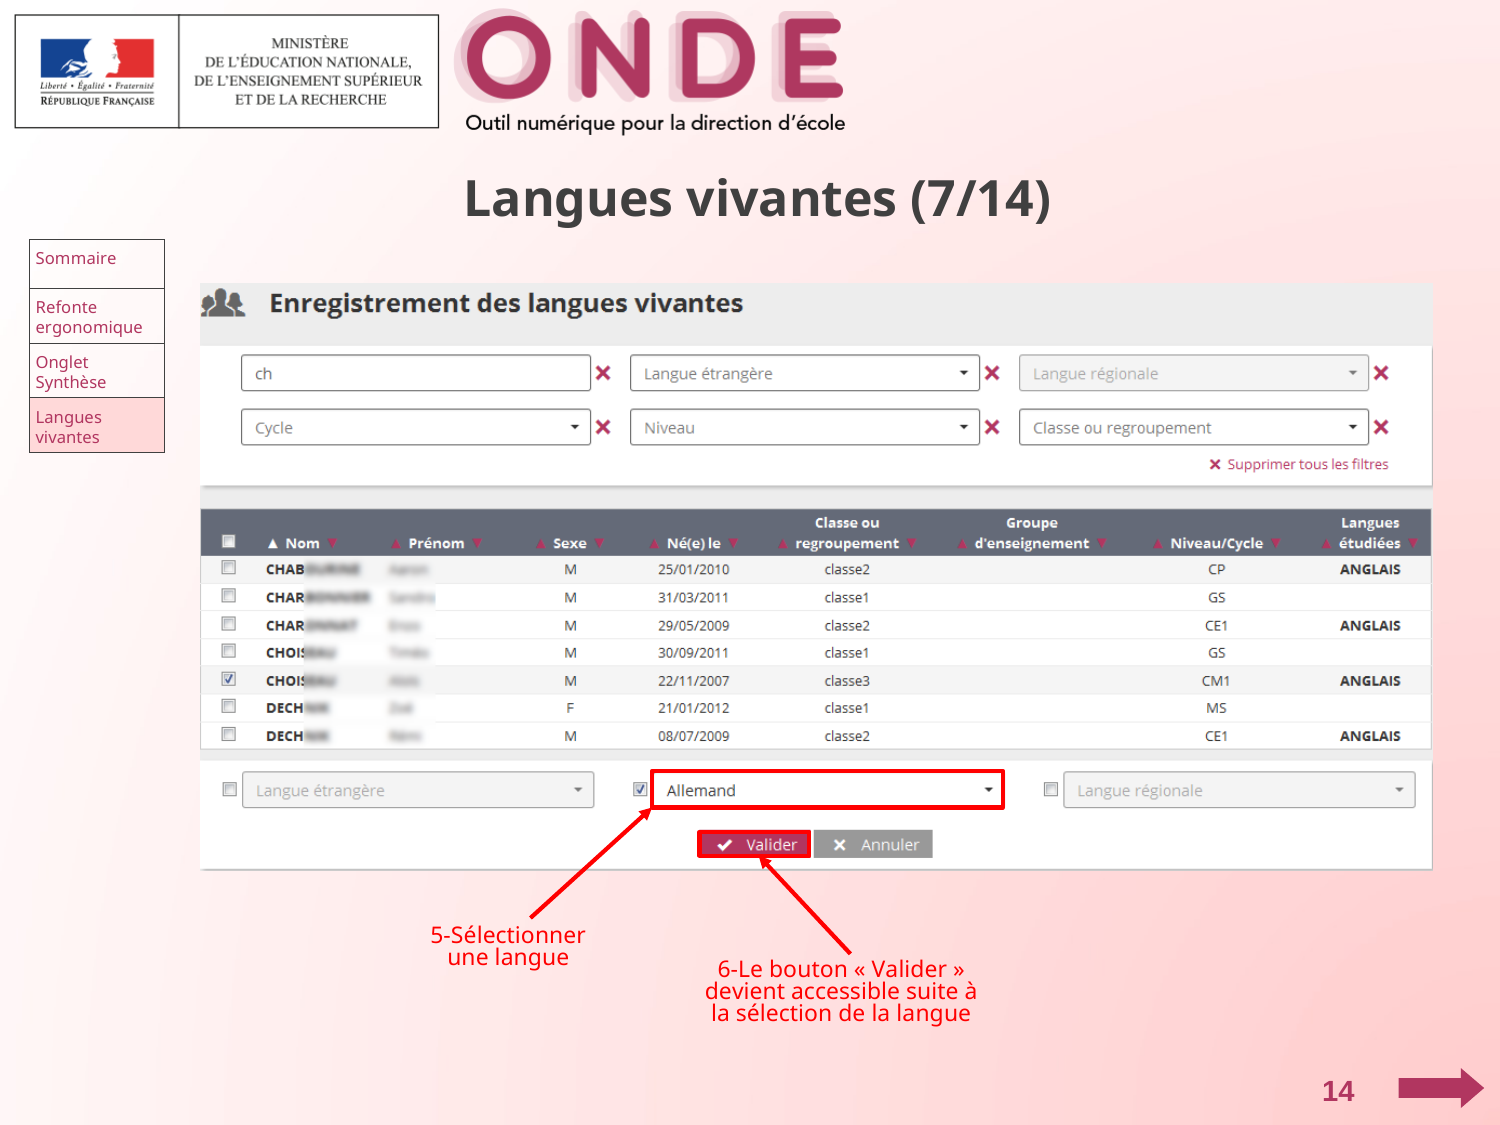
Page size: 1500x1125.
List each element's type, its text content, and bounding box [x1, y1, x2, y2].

table_cell Refonte ergonomique [30, 289, 164, 343]
table_cell Onglet Synthèse [30, 344, 164, 397]
picture [0, 0, 1500, 1125]
text_box <numéro> [1257, 1064, 1420, 1117]
table_cell Langues vivantes [30, 398, 164, 452]
text_box 6-Le bouton « Valider » devient accessible suite à la sélection de la langue [687, 952, 995, 1043]
text_box Langues vivantes (7/14) [82, 154, 1433, 238]
text_box [1399, 1070, 1483, 1106]
text_box 5-Sélectionner une langue [395, 917, 621, 998]
table_header Sommaire [30, 240, 164, 288]
